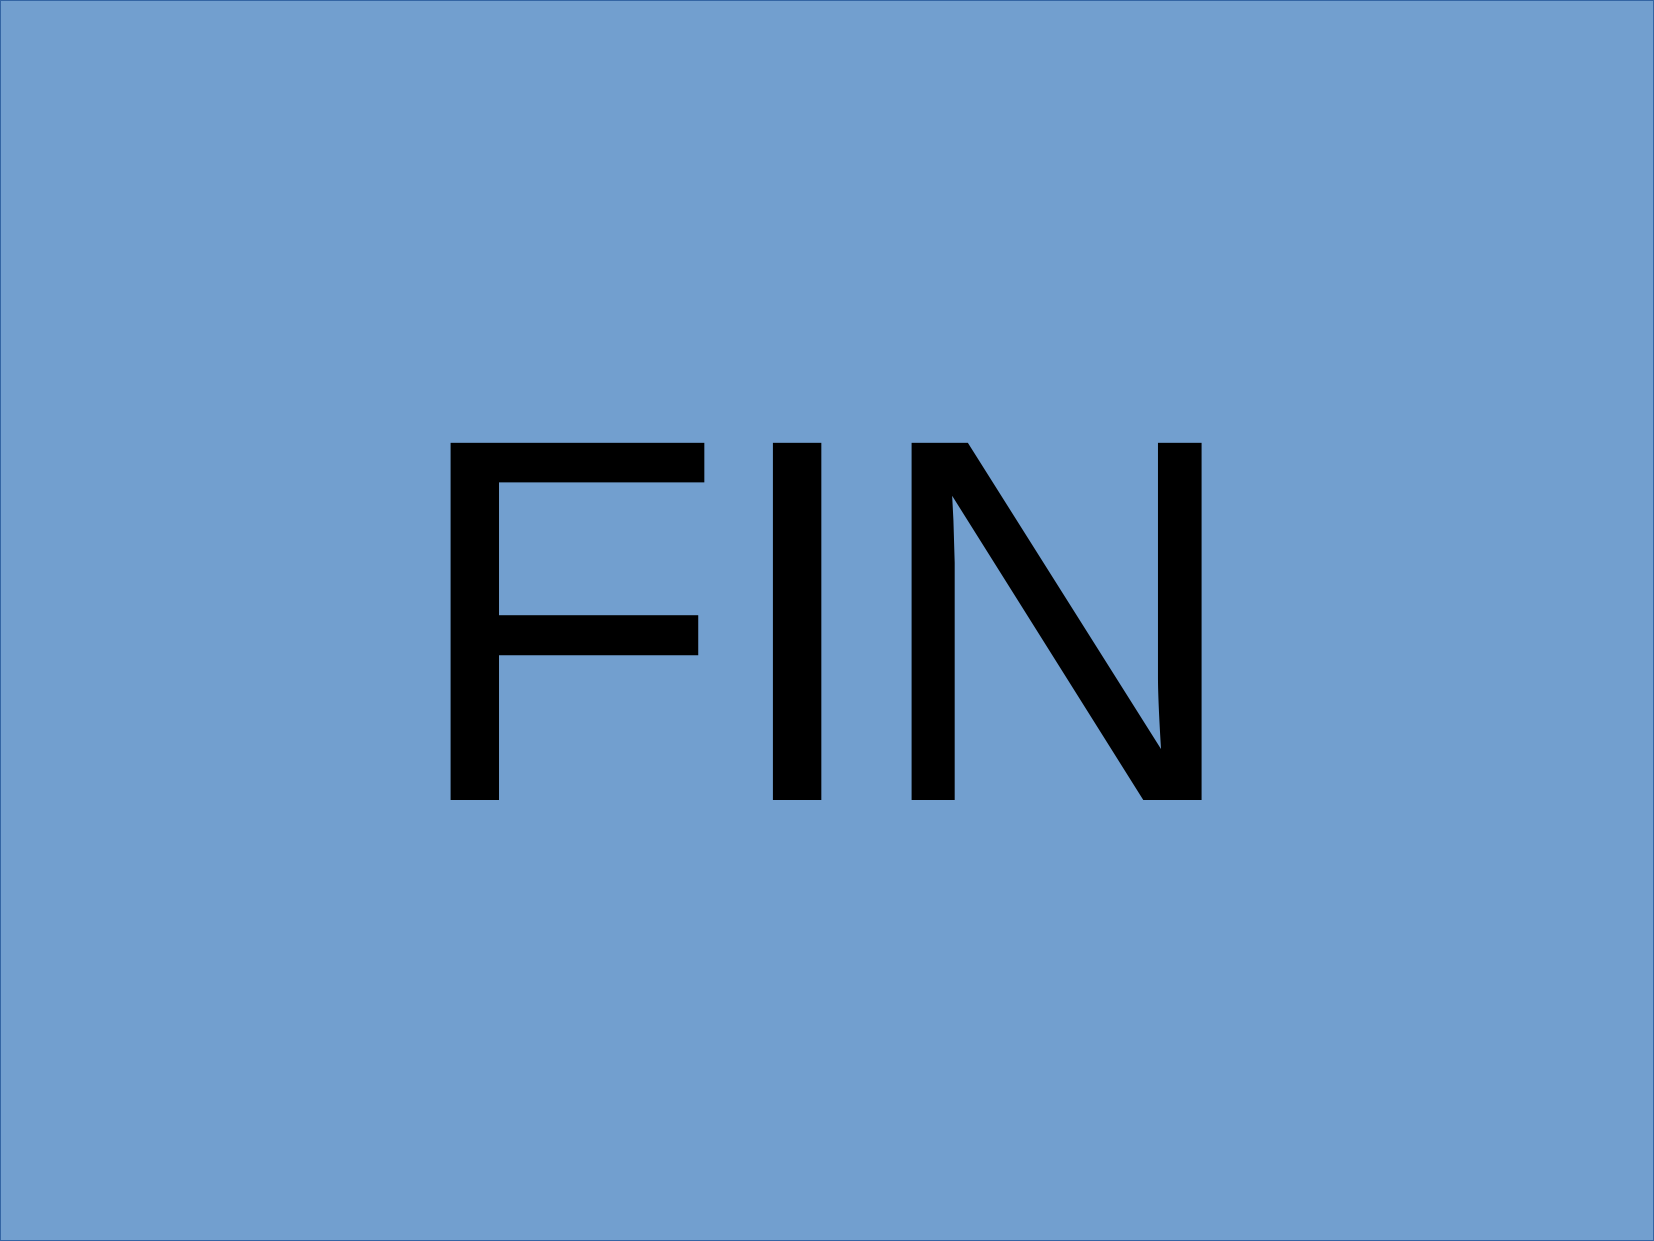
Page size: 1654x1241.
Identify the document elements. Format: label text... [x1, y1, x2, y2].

text_box FIN [0, 0, 1654, 1241]
